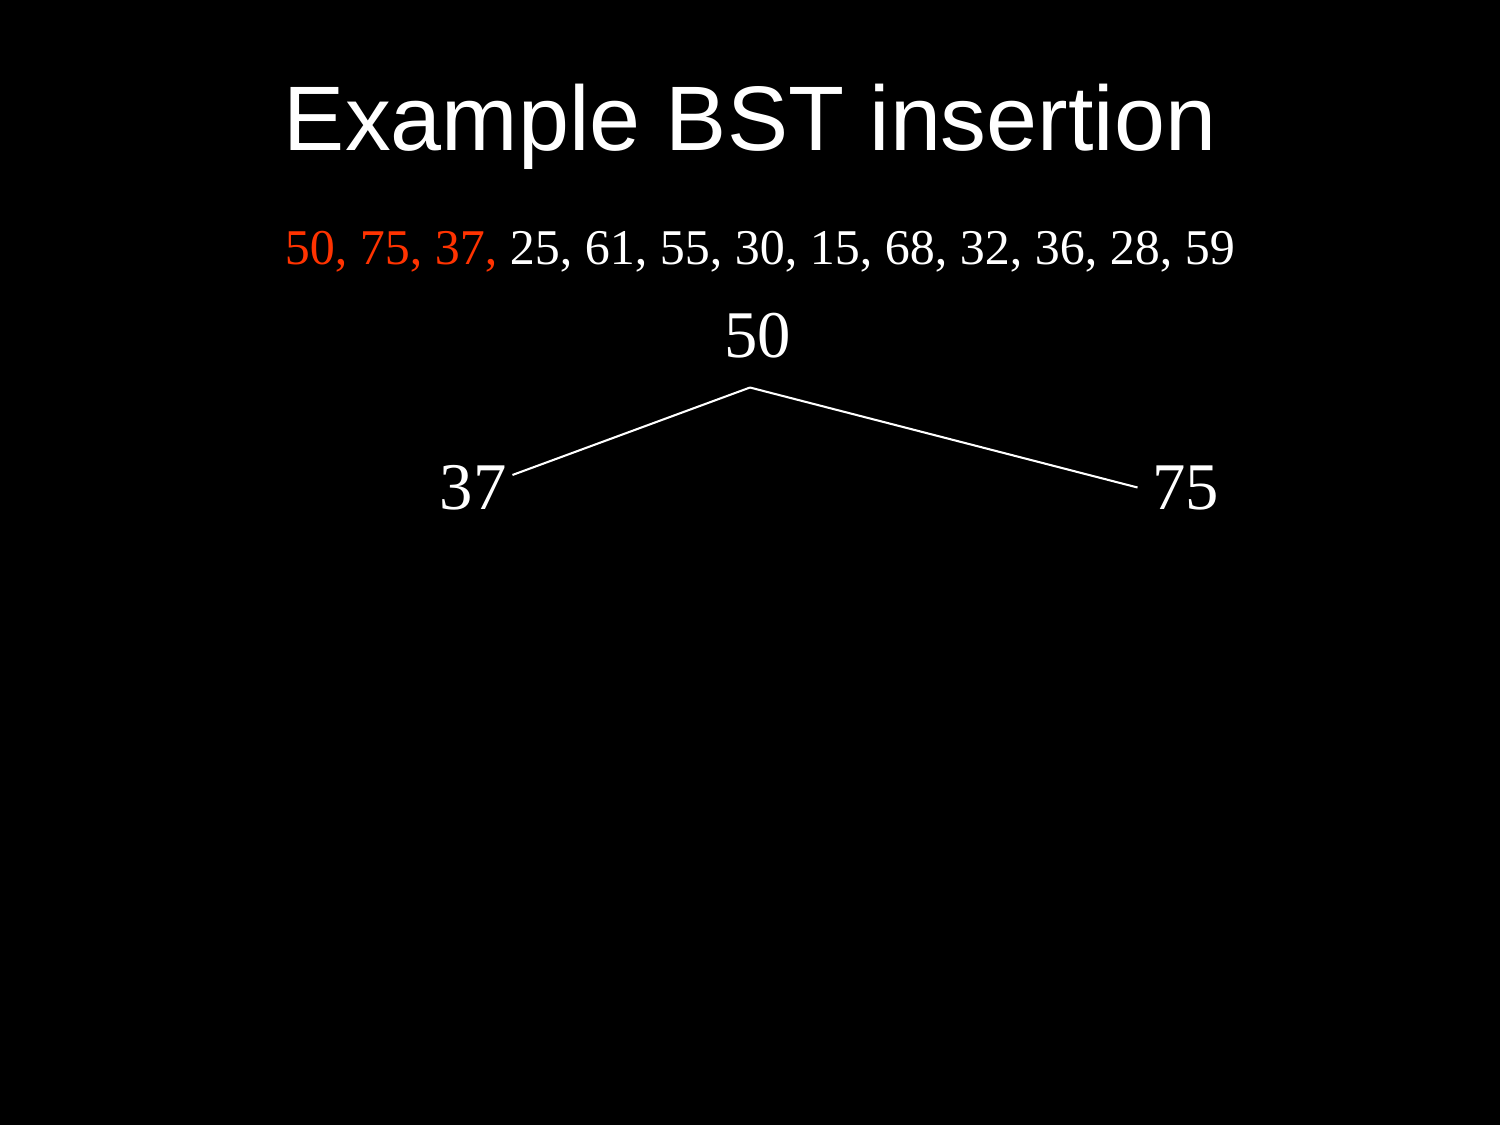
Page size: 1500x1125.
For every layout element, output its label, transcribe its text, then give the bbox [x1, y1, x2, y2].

title Example BST insertion [22, 50, 1480, 188]
text_box 50, 75, 37, 25, 61, 55, 30, 15, 68, 32, 36, 28, 59 [270, 212, 1250, 284]
text_box 37 [425, 442, 522, 532]
text_box 50 [709, 290, 807, 381]
text_box 75 [1137, 442, 1235, 532]
